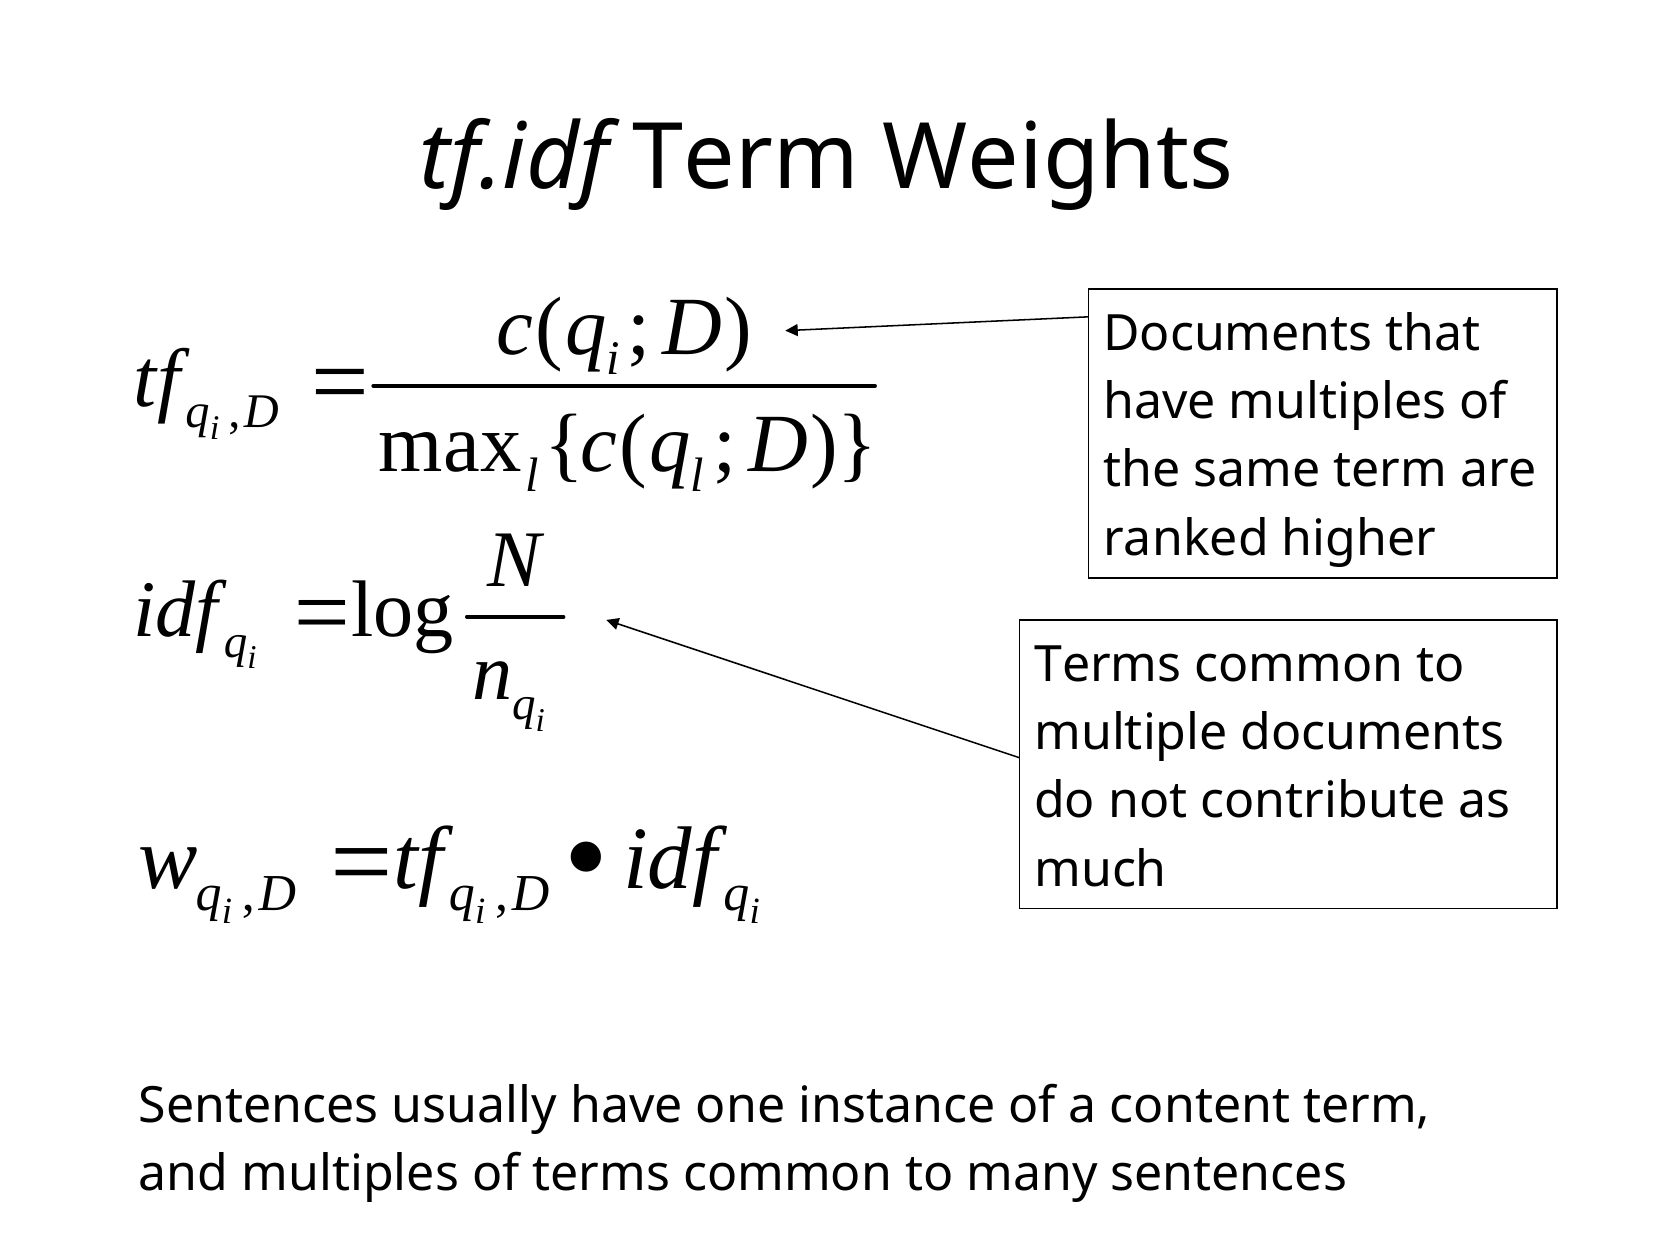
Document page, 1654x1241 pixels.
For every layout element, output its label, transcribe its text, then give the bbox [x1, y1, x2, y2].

text_box Sentences usually have one instance of a content term, and multiples of terms common to many sentences [124, 1060, 1530, 1213]
title tf.idf Term Weights [82, 49, 1571, 257]
chart [124, 275, 896, 751]
text_box Documents that have multiples of the same term are ranked higher [1088, 289, 1558, 578]
chart [124, 799, 785, 941]
text_box Terms common to multiple documents do not contribute as much [1019, 619, 1558, 909]
